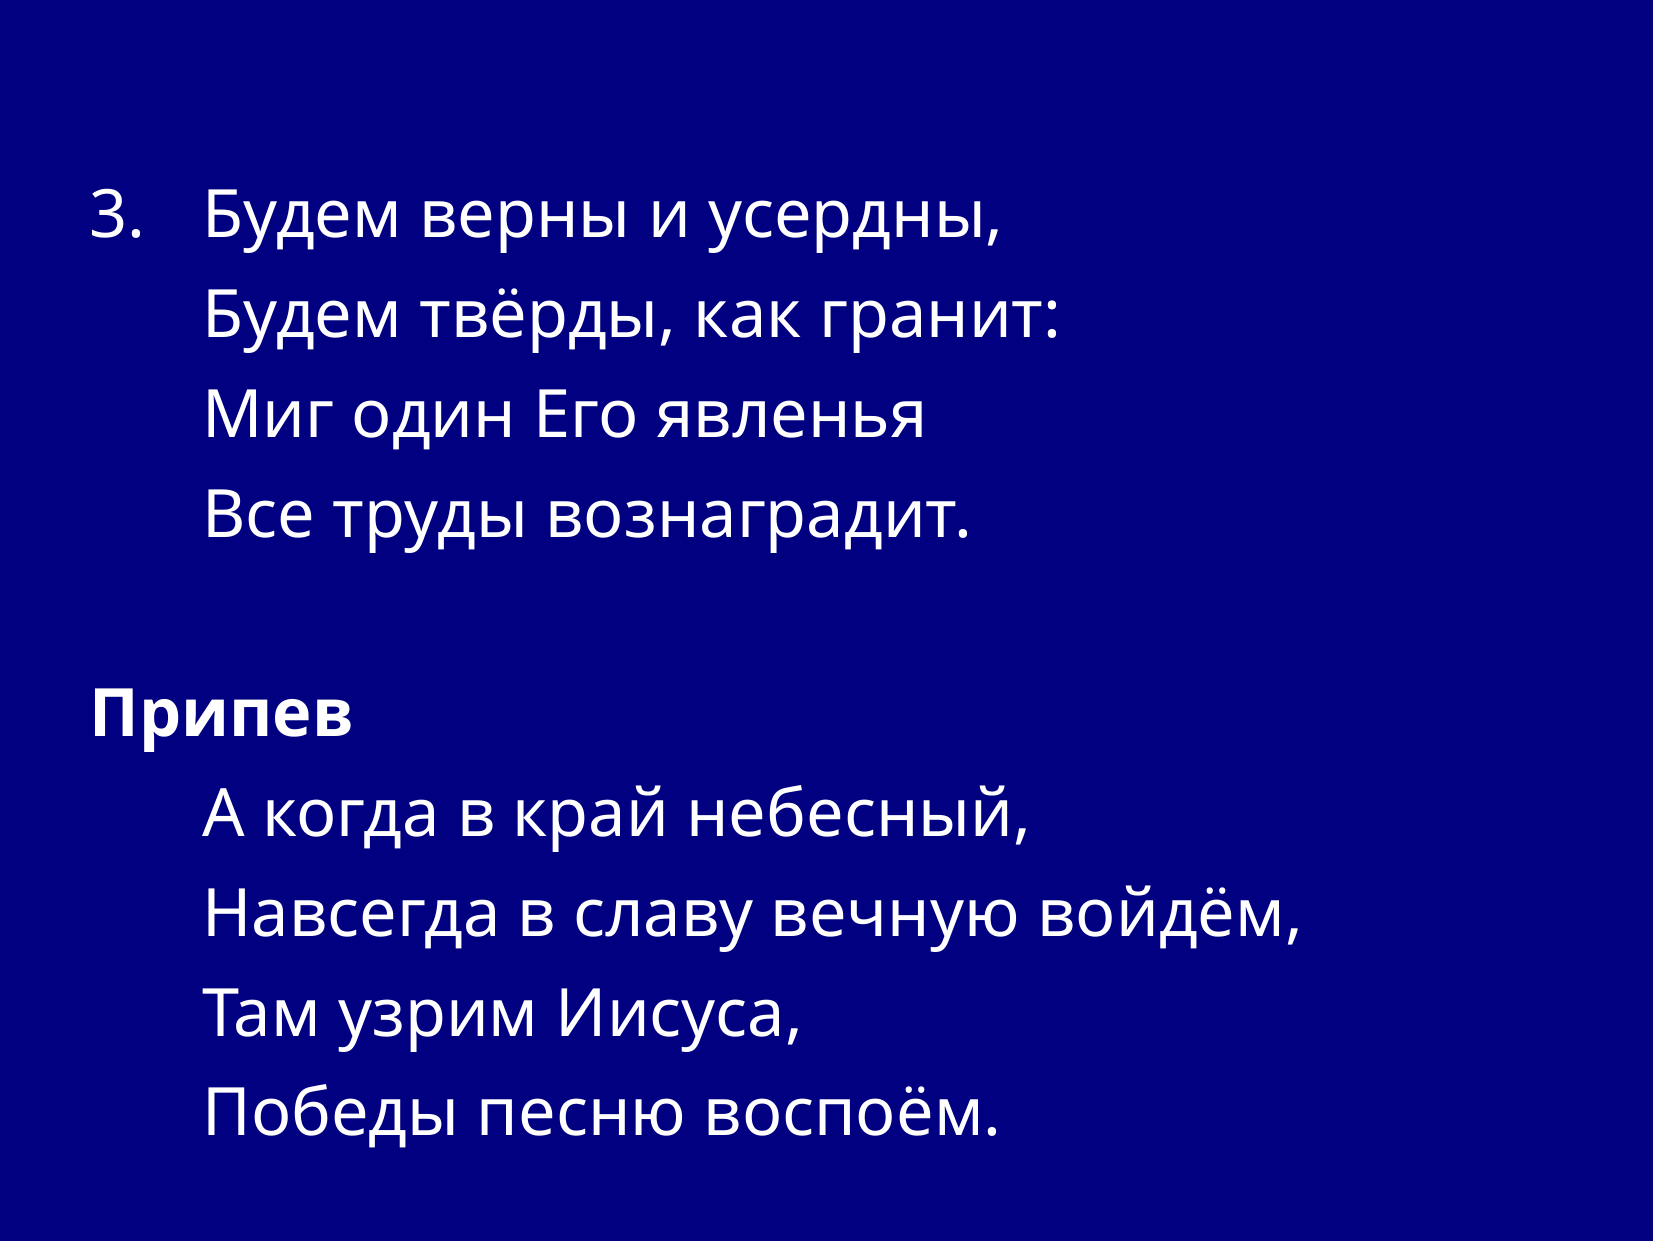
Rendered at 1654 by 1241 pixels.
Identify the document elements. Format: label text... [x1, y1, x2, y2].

text_box 3. Будем верны и усердны, Будем твёрды, как гранит: Миг один Его явленья Все труды вознаградит. Припев А когда в край небесный, Навсегда в славу вечную войдём, Там узрим Иисуса, Победы песню воспоём. [75, 150, 1576, 1163]
